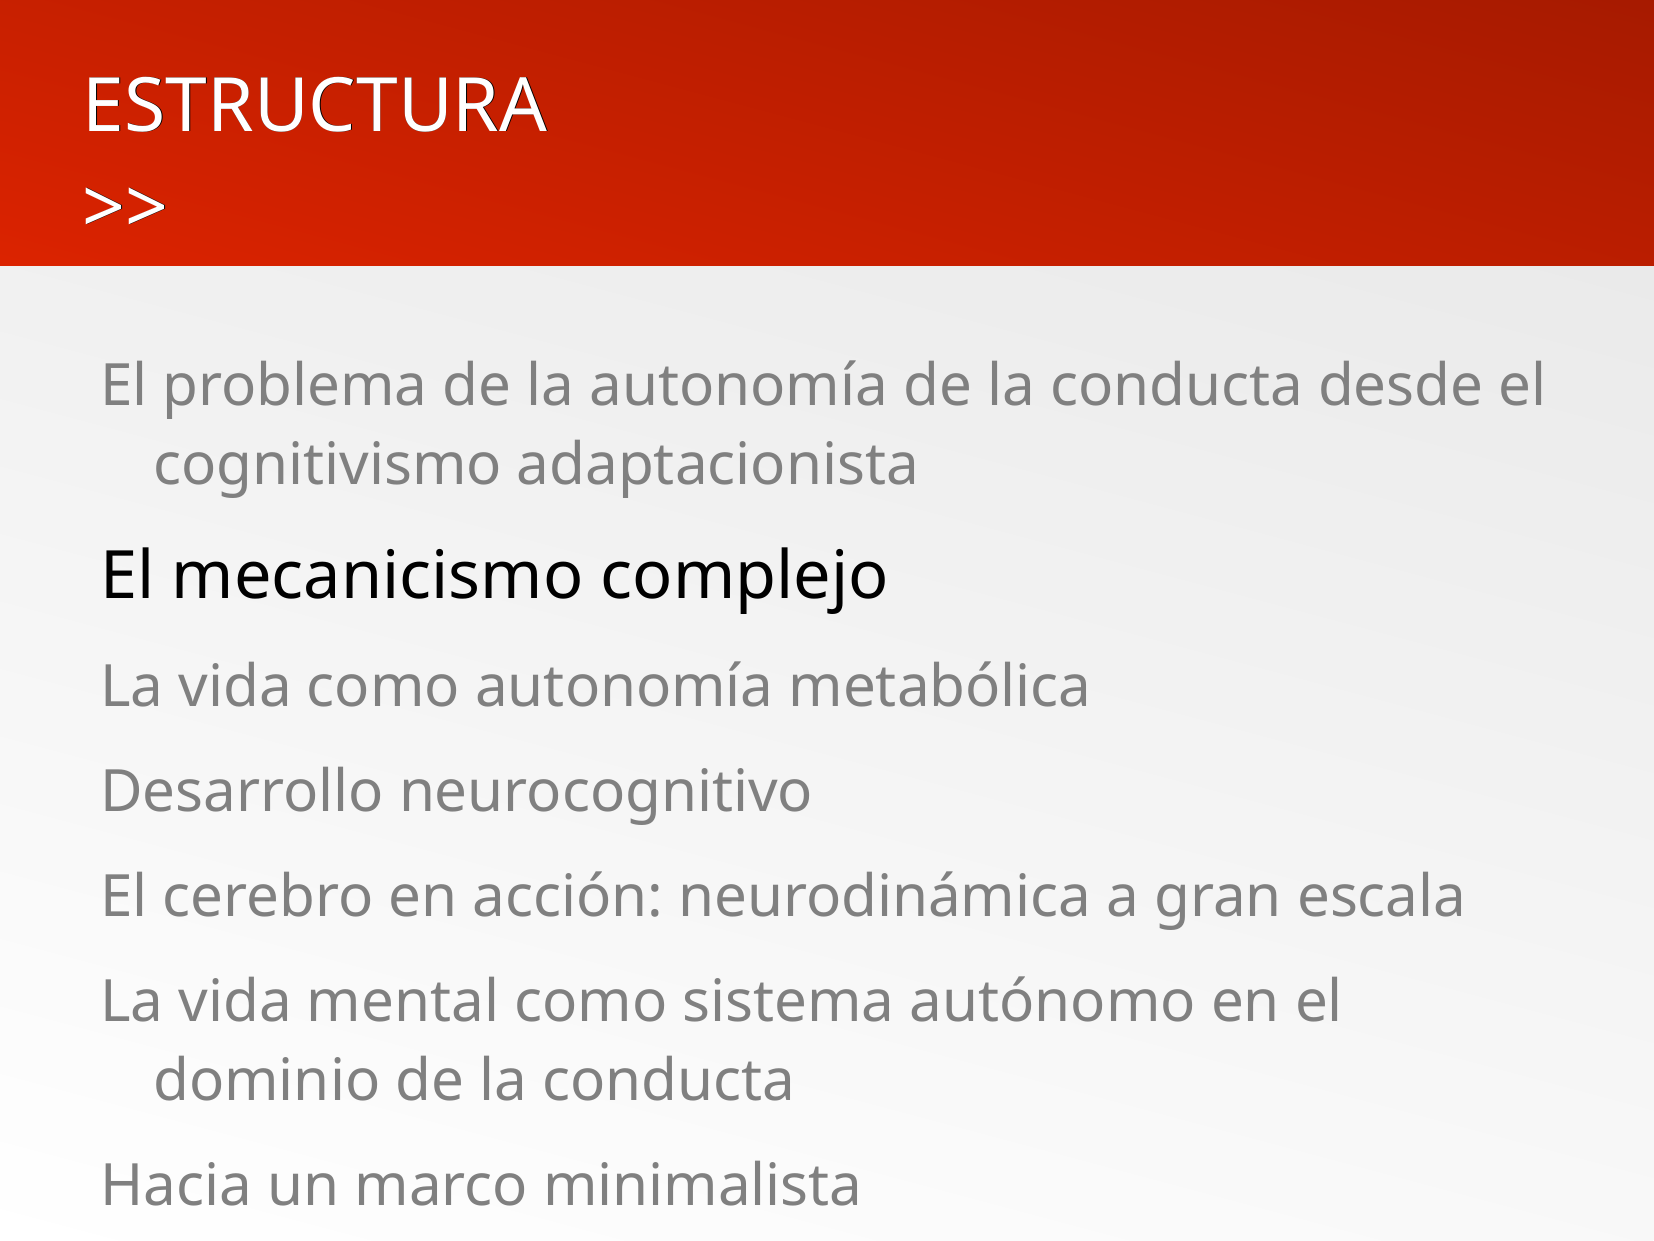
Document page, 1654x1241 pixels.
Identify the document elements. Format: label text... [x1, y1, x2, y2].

text_box [0, 0, 1654, 266]
list El problema de la autonomía de la conducta desde el cognitivismo adaptacionista El mecanicismo complejo La vida como autonomía metabólica Desarrollo neurocognitivo El cerebro en acción: neurodinámica a gran escala La vida mental como sistema autónomo en el dominio de la conducta Hacia un marco minimalista [82, 343, 1571, 1162]
title ESTRUCTURA >> [82, 49, 1571, 257]
